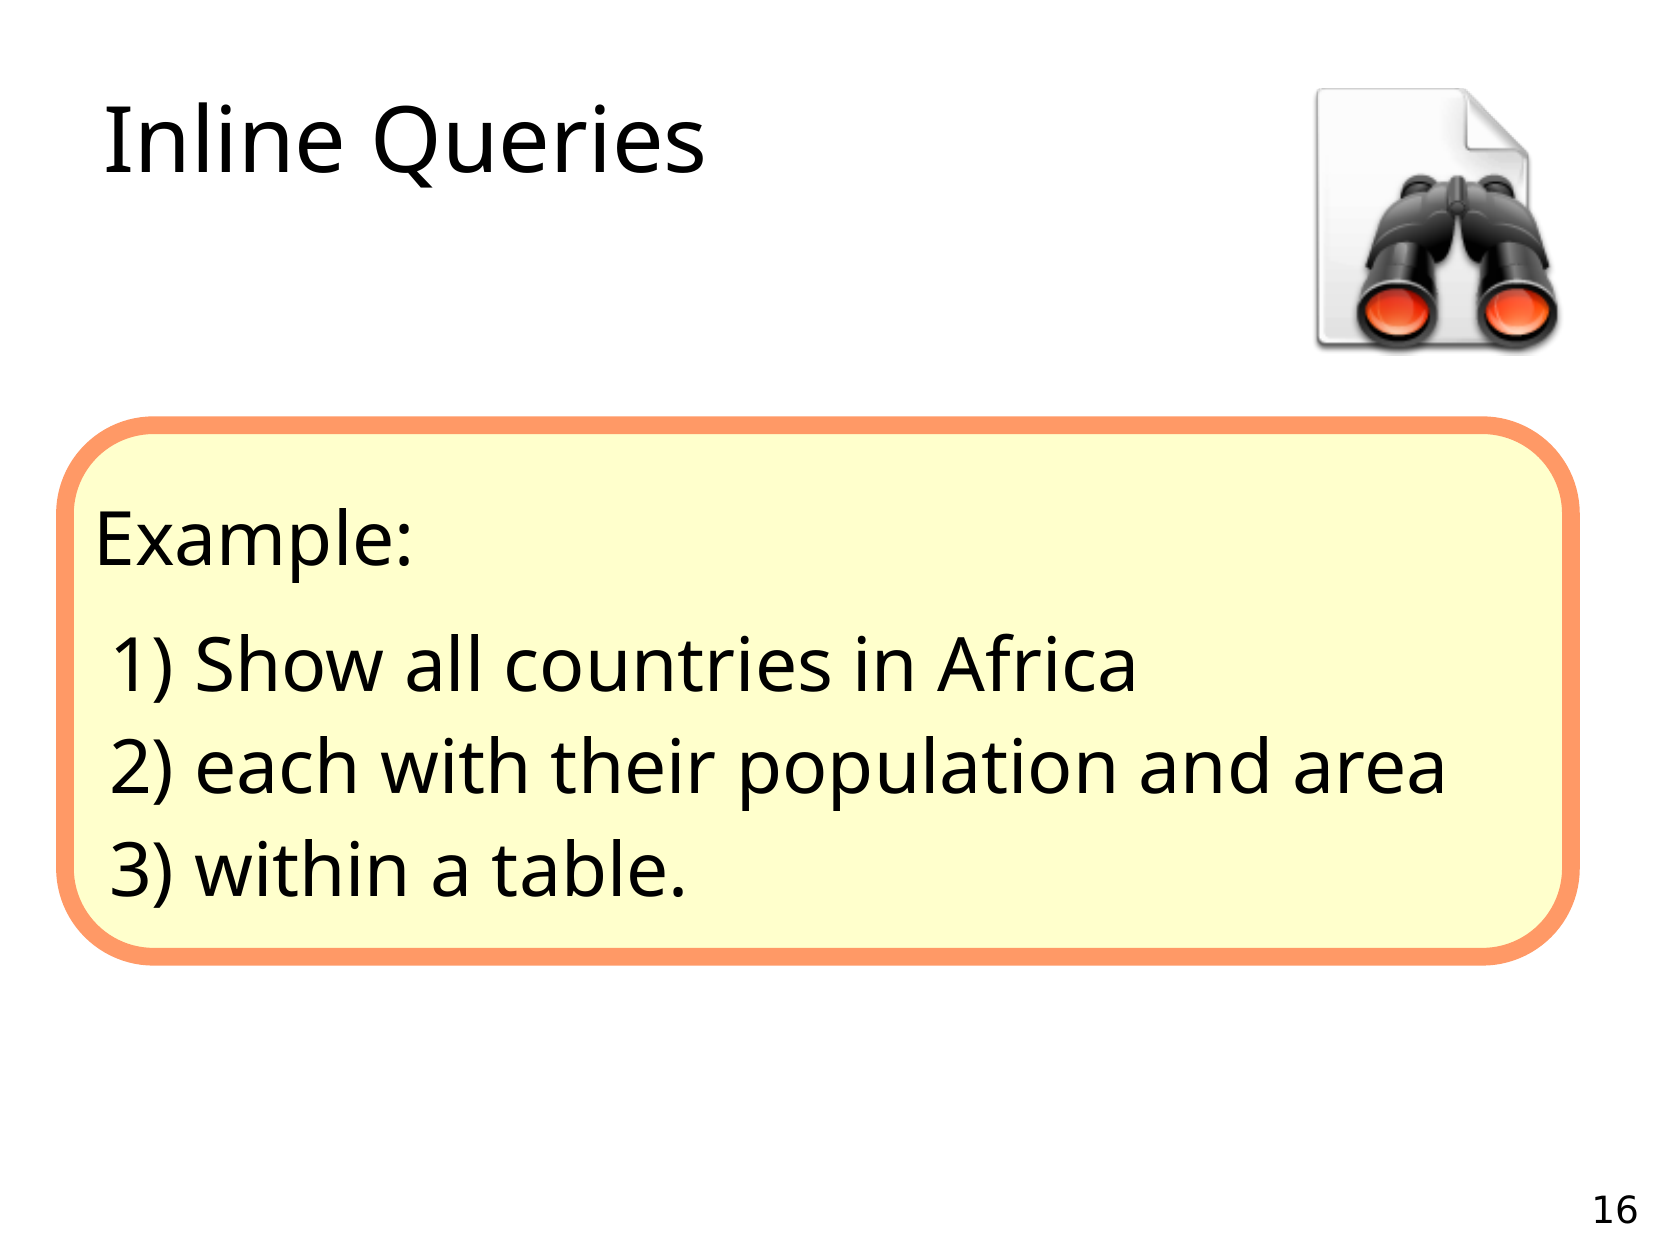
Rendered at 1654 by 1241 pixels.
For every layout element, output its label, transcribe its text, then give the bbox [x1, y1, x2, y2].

text_box [64, 866, 1571, 957]
text_box 16 [1535, 1181, 1654, 1241]
text_box [230, 866, 243, 888]
text_box Inline Queries [88, 67, 1595, 189]
text_box [637, 866, 658, 872]
text_box Example: Show all countries in Africa each with their population and area within a table. [59, 478, 1625, 866]
text_box [72, 425, 1564, 478]
text_box [529, 876, 548, 891]
text_box [574, 866, 596, 891]
picture [1299, 88, 1566, 356]
text_box [440, 876, 459, 891]
text_box [204, 866, 217, 887]
